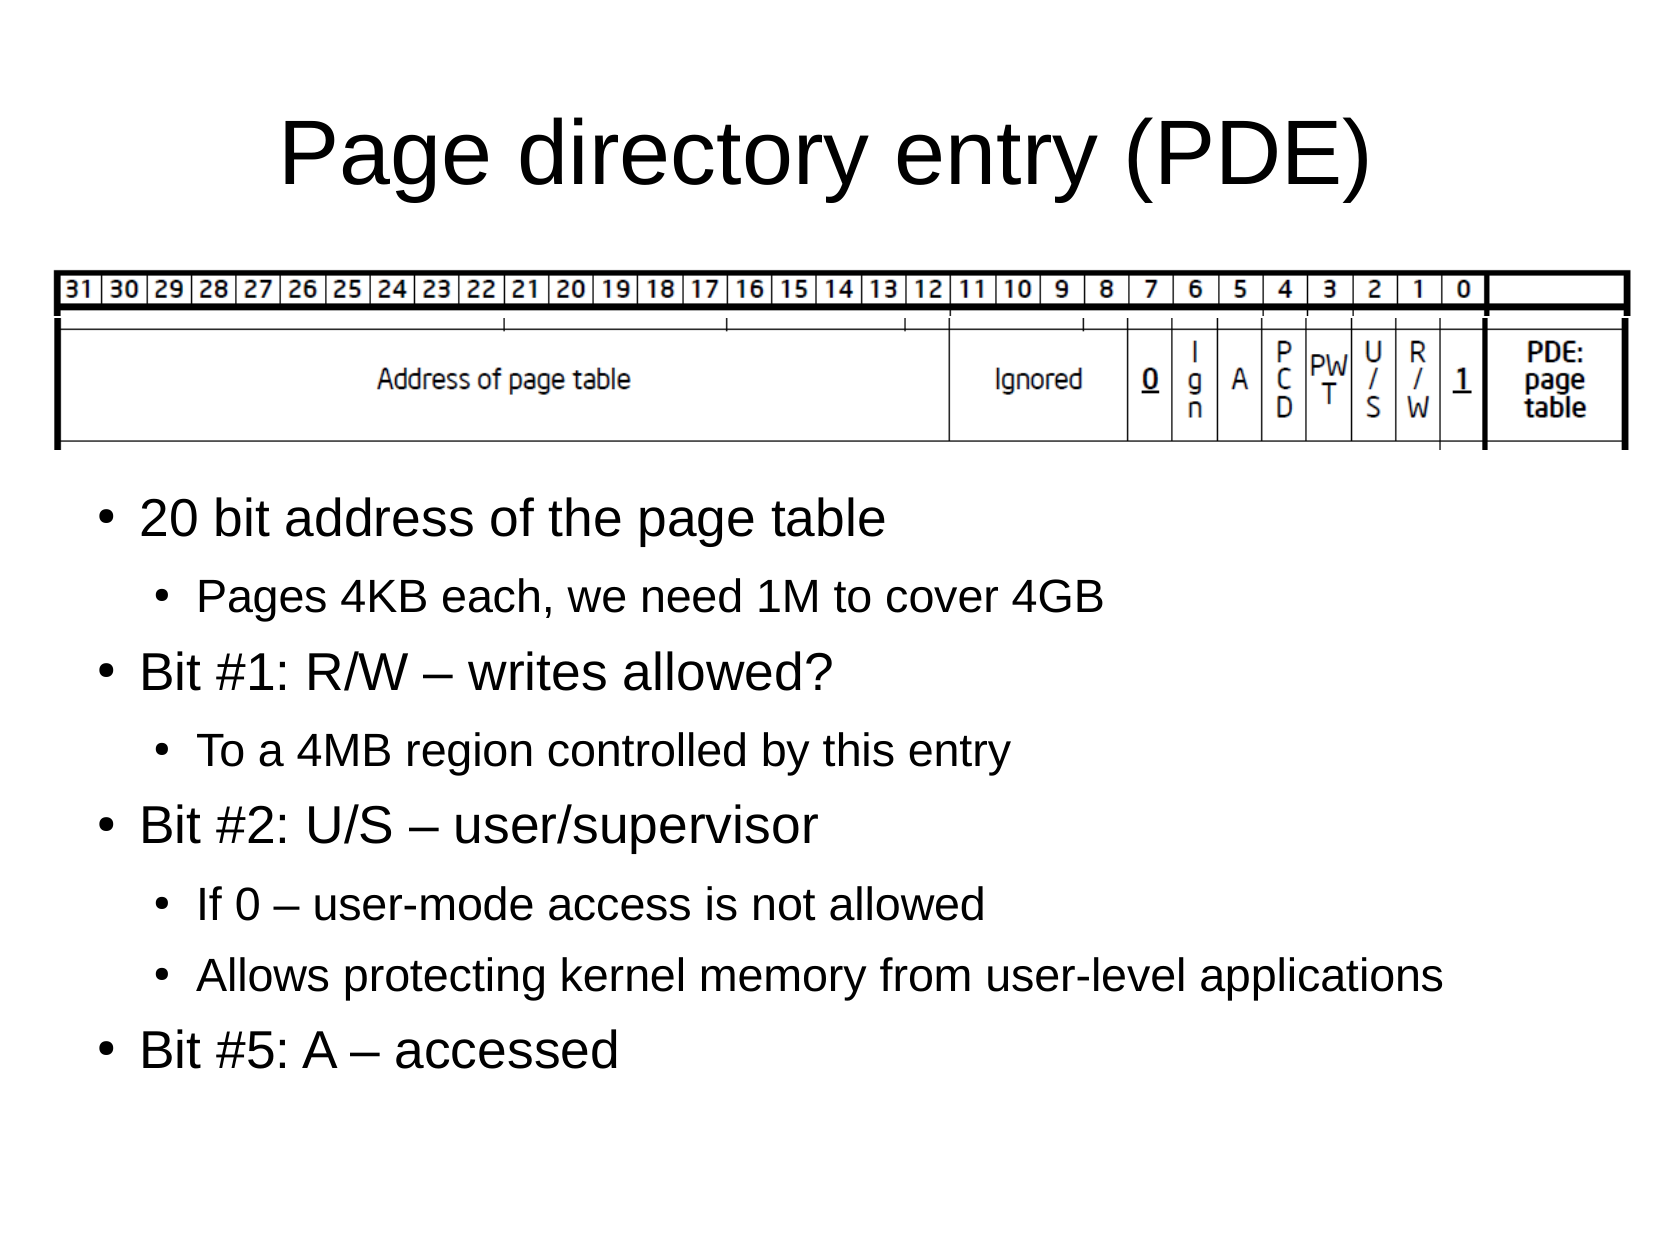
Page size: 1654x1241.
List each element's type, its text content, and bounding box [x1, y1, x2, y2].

picture [37, 318, 1642, 451]
title Page directory entry (PDE) [82, 49, 1571, 257]
picture [42, 262, 1636, 316]
list 20 bit address of the page table Pages 4KB each, we need 1M to cover 4GB Bit #1: R/W – writes allowed? To a 4MB region controlled by this entry Bit #2: U/S – user/supervisor If 0 – user-mode access is not allowed Allows protecting kernel memory from user-level applications Bit #5: A – accessed [82, 487, 1571, 1088]
